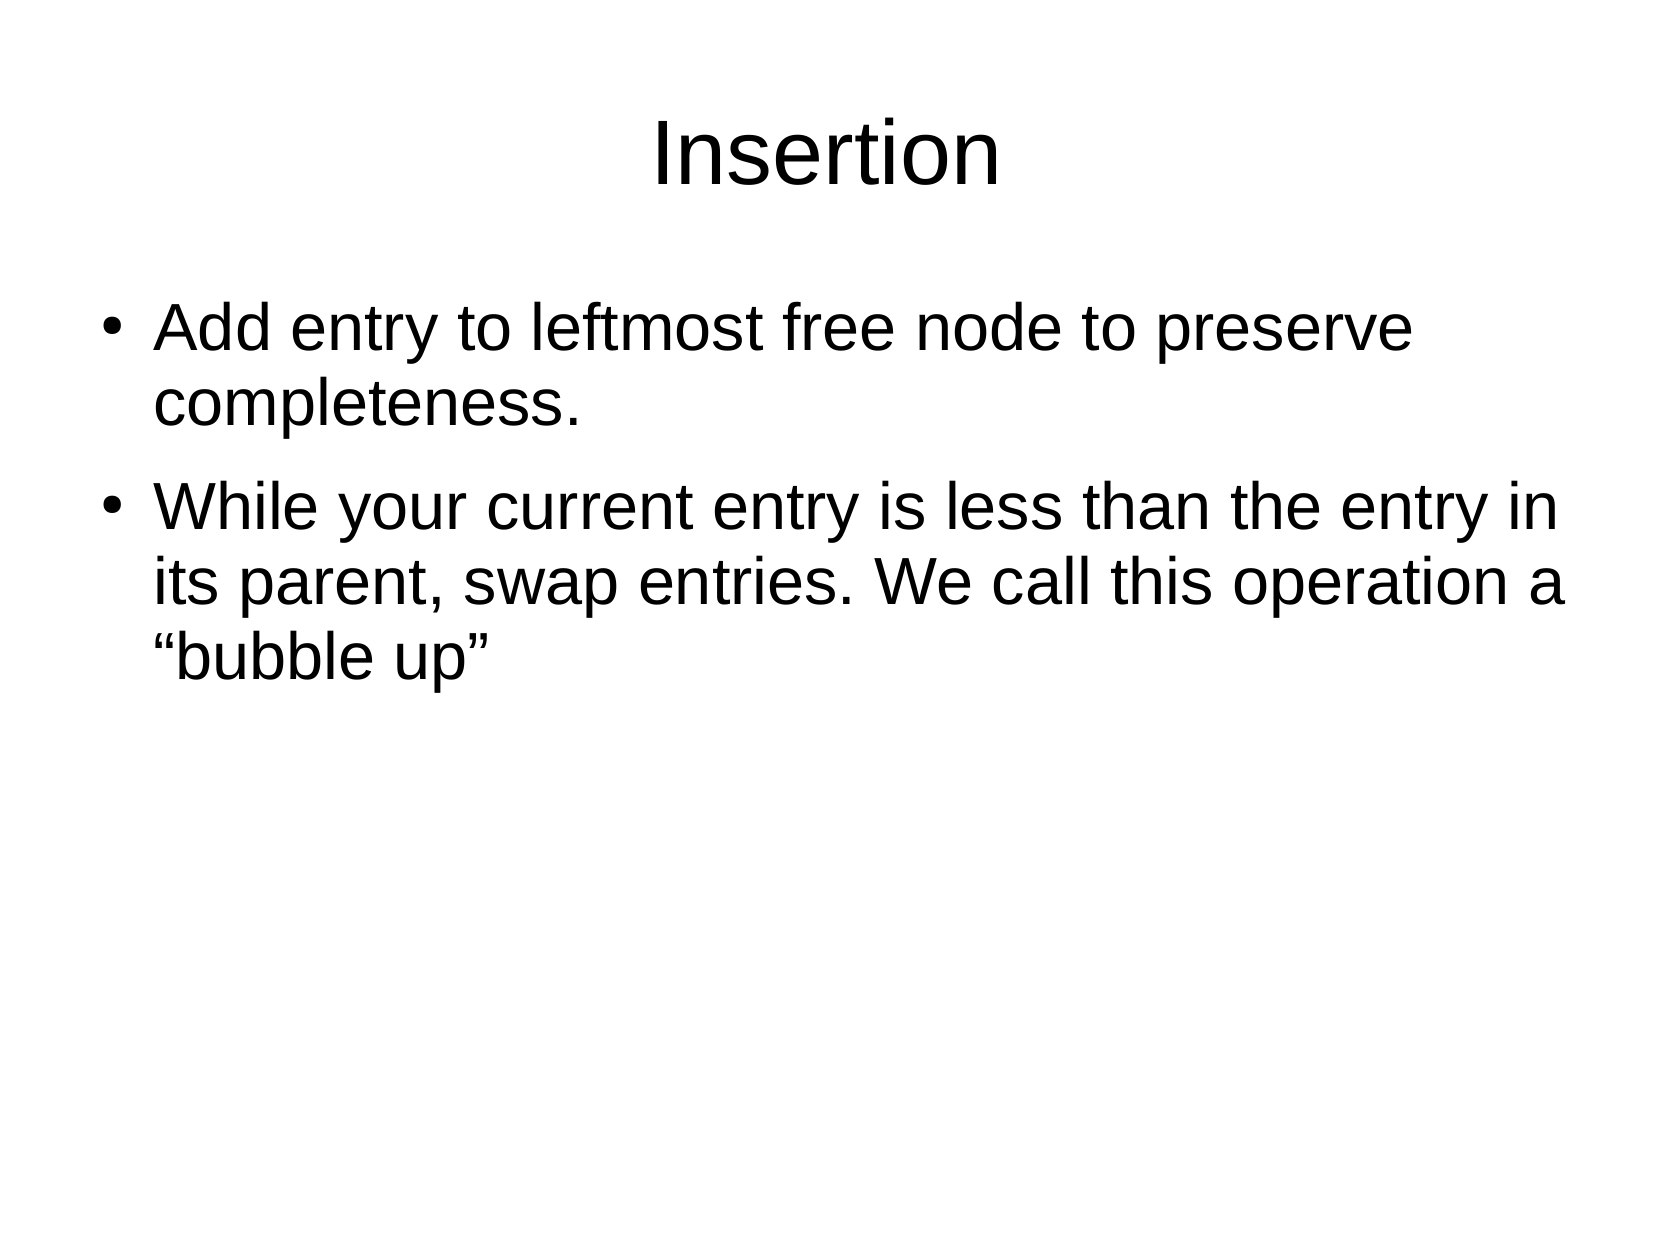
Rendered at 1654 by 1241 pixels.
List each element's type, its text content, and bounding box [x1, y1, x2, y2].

title Insertion [82, 56, 1571, 250]
list Add entry to leftmost free node to preserve completeness. While your current entry is less than the entry in its parent, swap entries. We call this operation a “bubble up” [82, 290, 1571, 1094]
